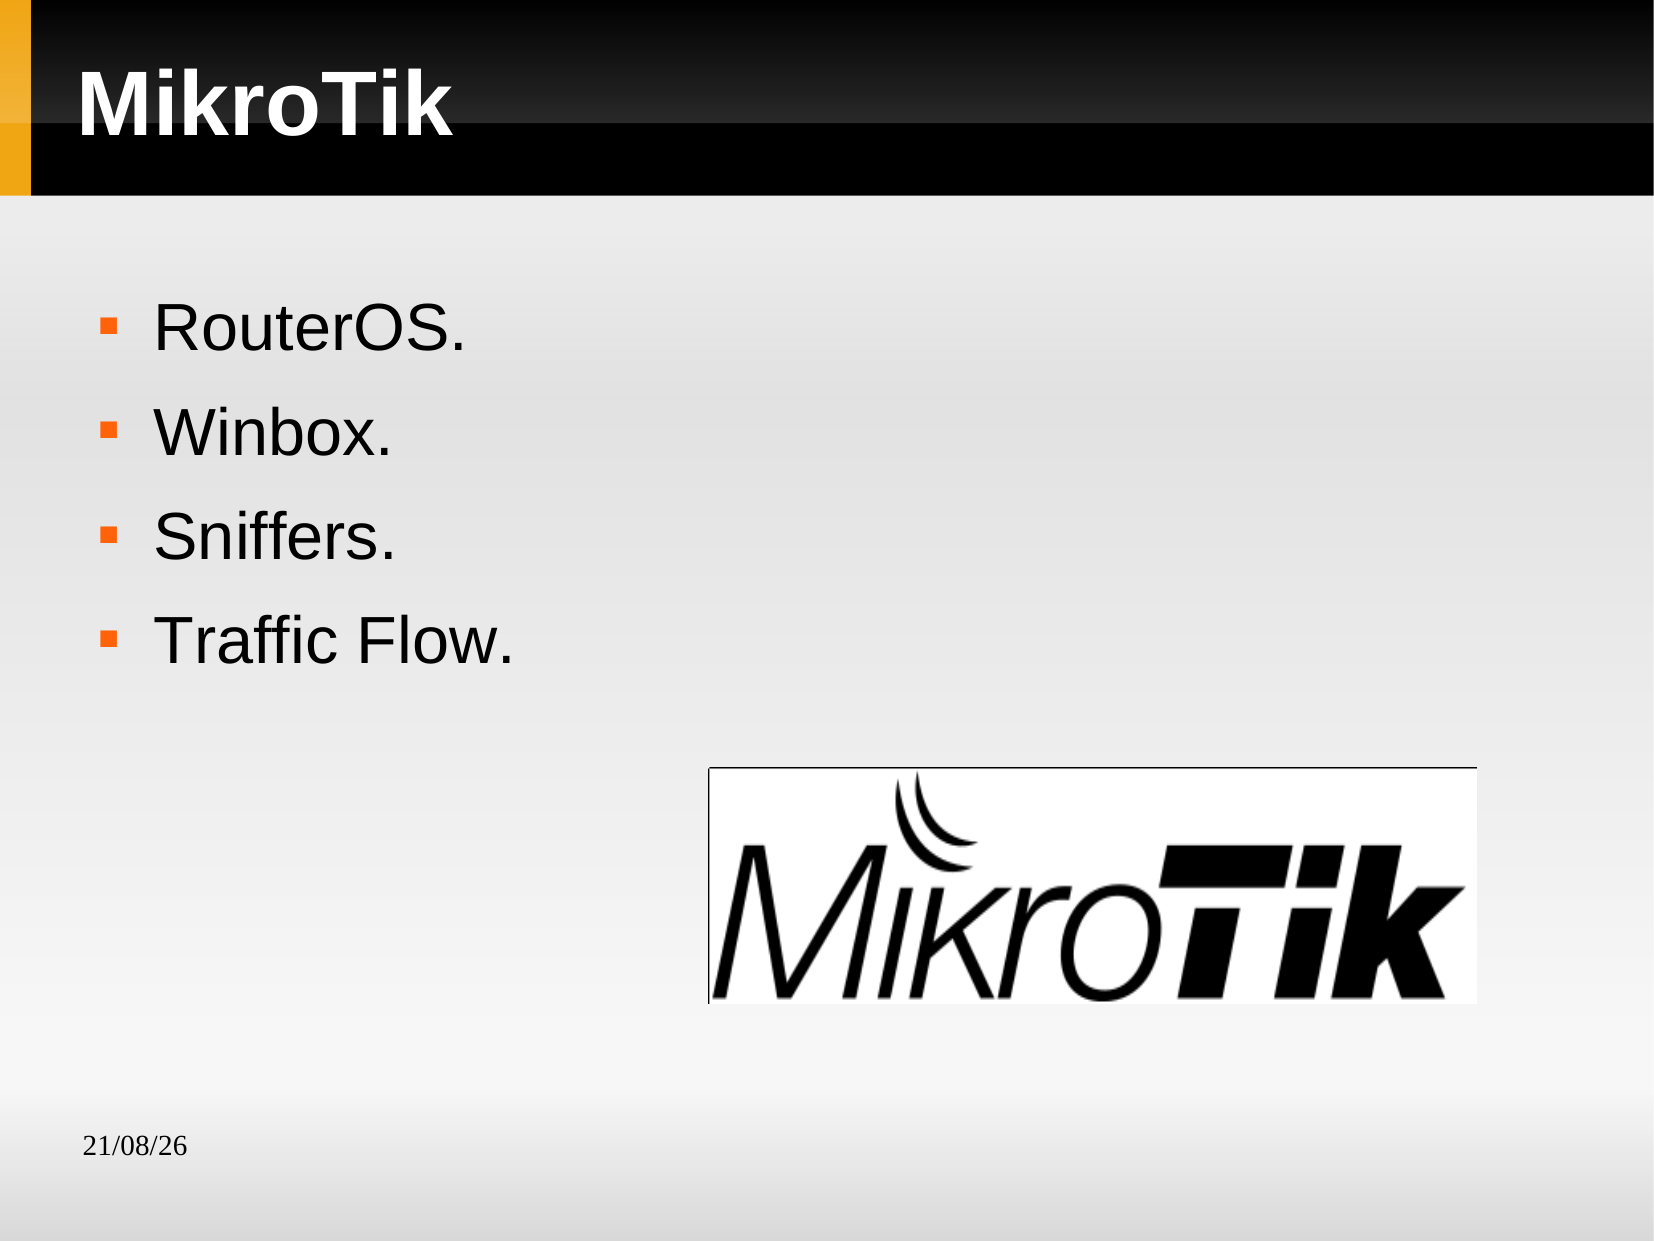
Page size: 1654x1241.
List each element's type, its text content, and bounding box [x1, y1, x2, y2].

title MikroTik [76, 7, 1565, 200]
list RouterOS. Winbox. Sniffers. Traffic Flow. [82, 290, 1571, 1094]
picture [0, 0, 1654, 1241]
